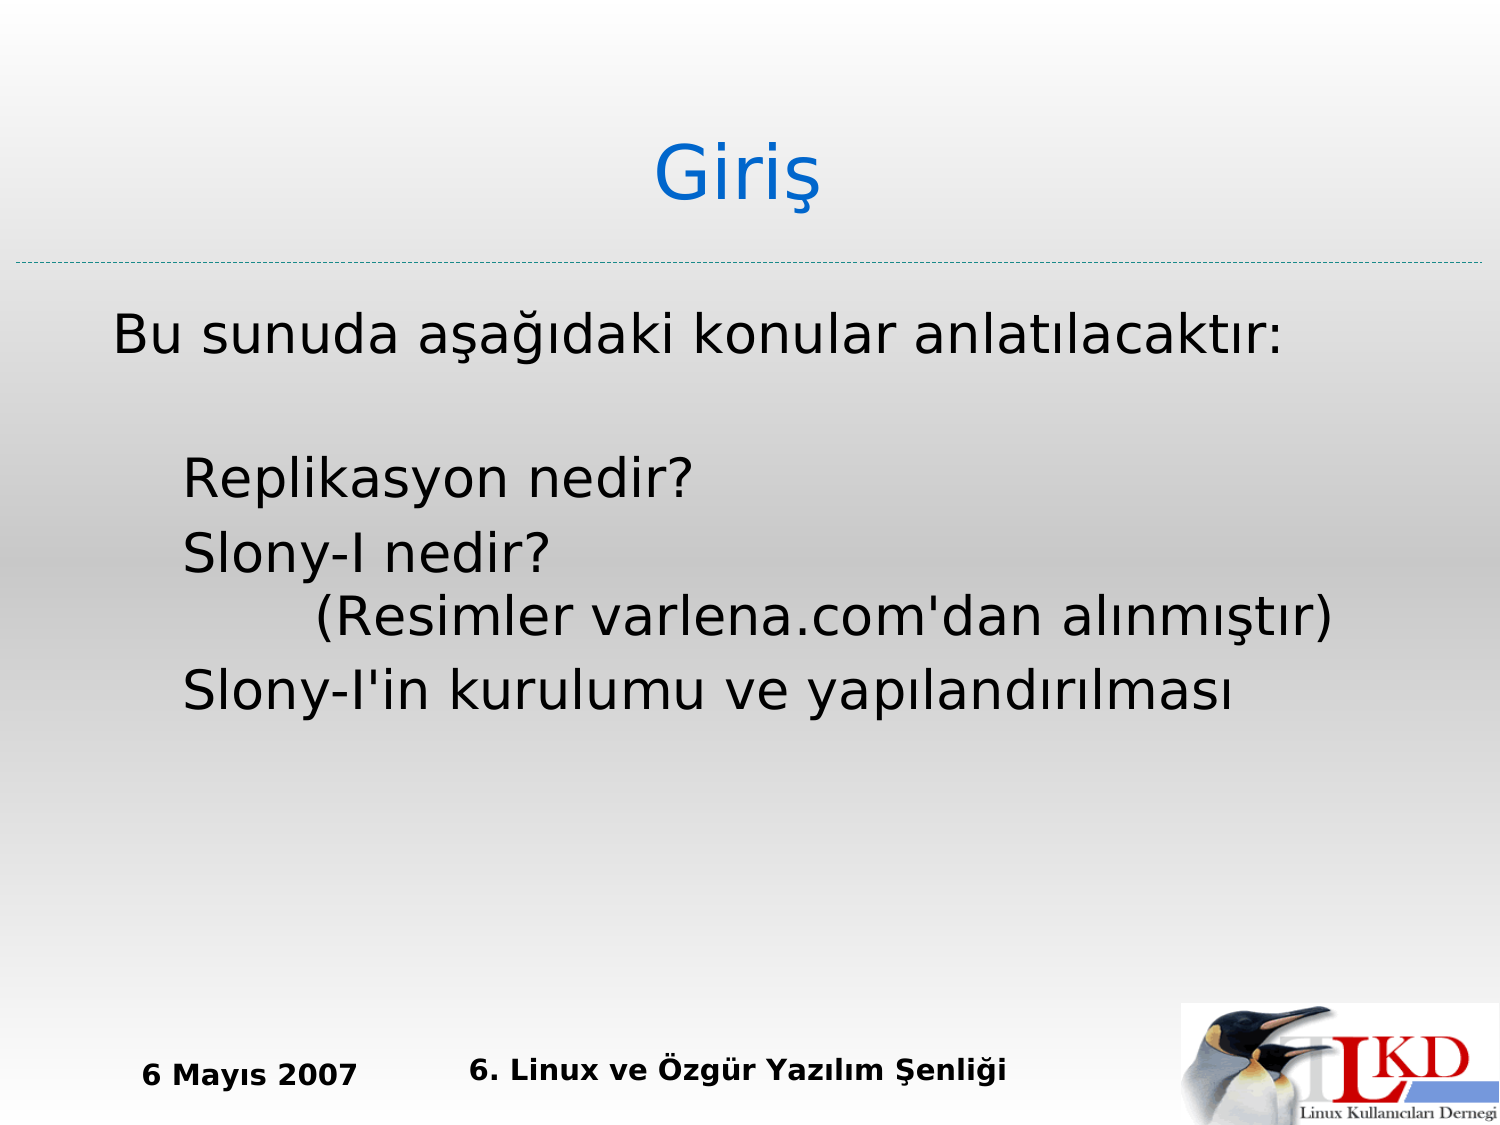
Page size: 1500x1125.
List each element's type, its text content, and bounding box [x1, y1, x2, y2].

text_box [202, 415, 1491, 1023]
title Giriş [0, 0, 1500, 225]
picture [1181, 1003, 1499, 1125]
list Bu sunuda aşağıdaki konular anlatılacaktır: Replikasyon nedir? Slony-I nedir? (Resimler varlena.com'dan alınmıştır) Slony-I'in kurulumu ve yapılandırılması [0, 299, 1500, 748]
